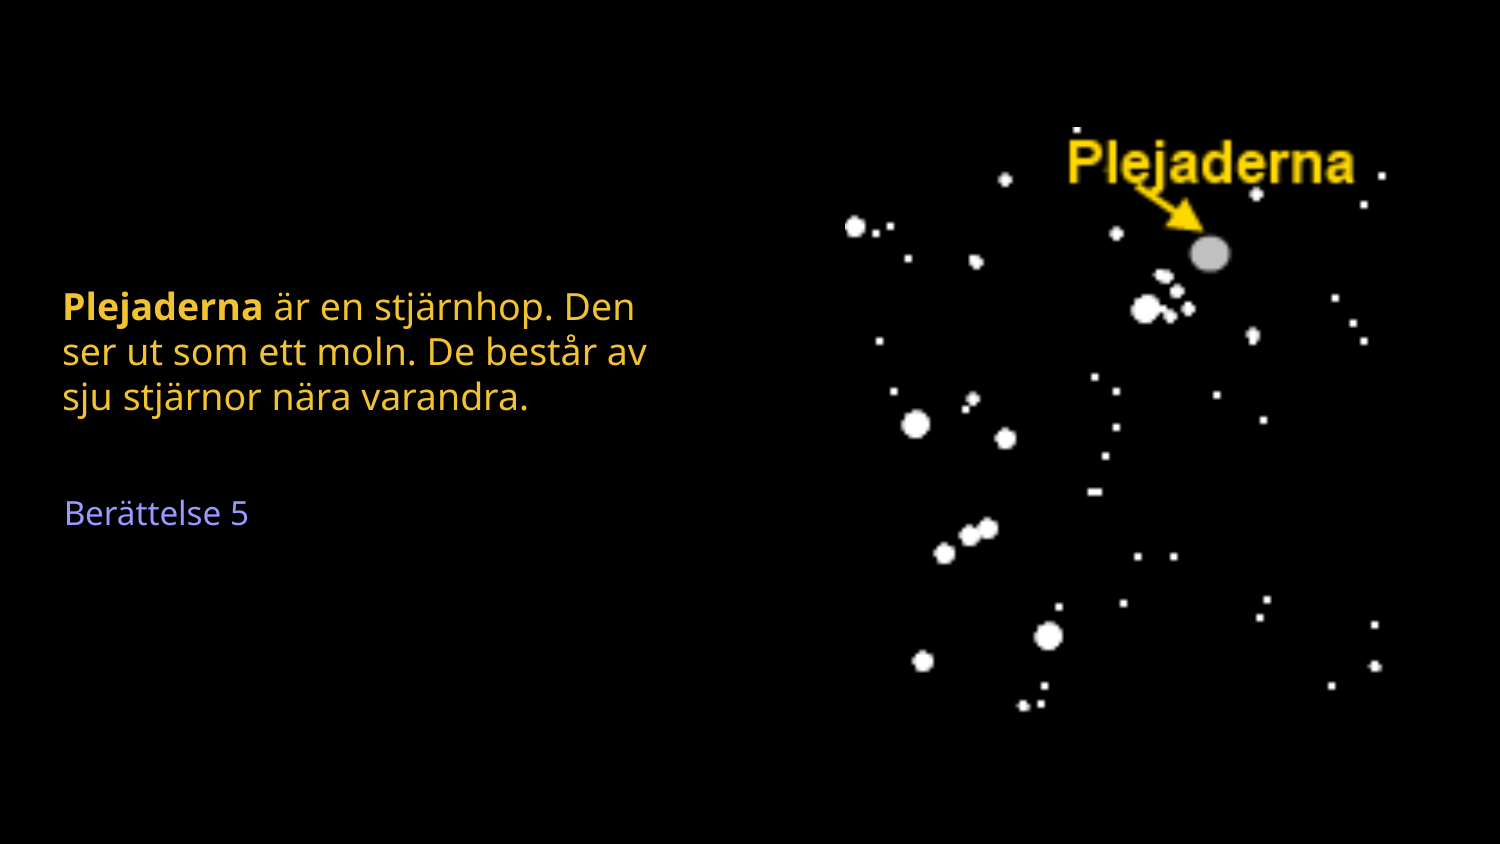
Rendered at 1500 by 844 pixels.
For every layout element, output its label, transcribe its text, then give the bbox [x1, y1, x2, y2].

text_box Plejaderna är en stjärnhop. Den ser ut som ett moln. De består av sju stjärnor nära varandra. [47, 267, 786, 473]
picture [845, 127, 1394, 716]
text_box Berättelse 5 [49, 476, 309, 548]
